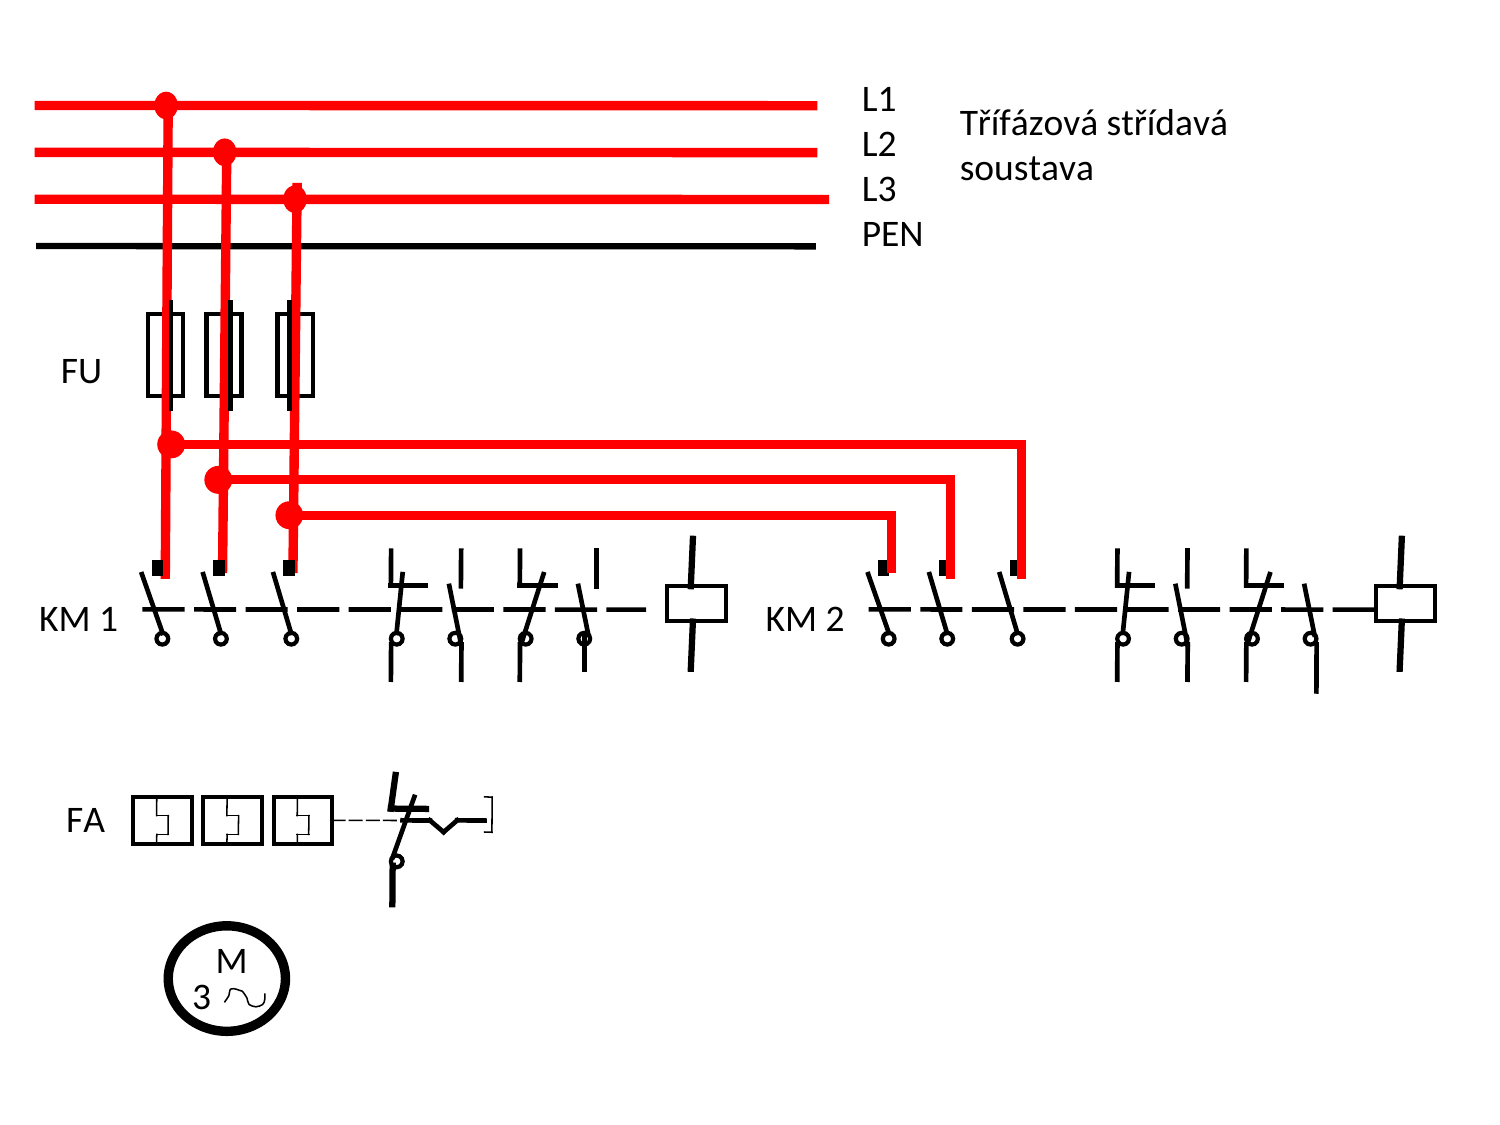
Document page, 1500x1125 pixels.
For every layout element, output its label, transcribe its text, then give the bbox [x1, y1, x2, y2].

text_box [1011, 634, 1024, 645]
text_box [156, 633, 169, 645]
text_box [132, 796, 167, 844]
text_box [1011, 562, 1017, 575]
text_box KM 1 [24, 586, 134, 647]
text_box [215, 562, 223, 575]
text_box [173, 314, 183, 397]
text_box [159, 432, 184, 457]
text_box [228, 796, 262, 844]
text_box [168, 931, 200, 1007]
text_box [1117, 633, 1129, 645]
text_box [941, 633, 954, 645]
text_box [233, 314, 242, 397]
text_box 3 [177, 964, 253, 1025]
text_box M [200, 928, 263, 990]
text_box [277, 503, 301, 528]
text_box [285, 633, 298, 645]
text_box [215, 140, 235, 165]
text_box [215, 633, 227, 645]
text_box [285, 187, 305, 211]
text_box [390, 633, 403, 645]
text_box [156, 93, 176, 118]
text_box M [221, 955, 227, 964]
text_box [879, 562, 888, 575]
text_box [1175, 632, 1184, 645]
text_box [273, 796, 308, 844]
text_box L1 L2 L3 PEN [847, 66, 939, 262]
text_box [667, 586, 726, 622]
text_box [941, 562, 946, 575]
text_box [206, 314, 220, 397]
text_box M [236, 955, 241, 964]
text_box KM 2 [750, 586, 860, 647]
text_box [147, 314, 162, 397]
text_box [882, 633, 895, 645]
text_box [1376, 586, 1435, 622]
text_box [300, 314, 313, 397]
text_box [285, 562, 293, 575]
text_box [199, 937, 286, 1032]
text_box Třífázová střídavá soustava [945, 90, 1306, 196]
text_box [524, 633, 532, 645]
text_box FA [51, 786, 121, 848]
text_box [153, 562, 162, 575]
text_box [158, 796, 192, 844]
text_box [1304, 632, 1317, 645]
text_box [277, 314, 287, 397]
text_box [203, 796, 237, 844]
text_box [390, 855, 403, 868]
text_box [449, 632, 458, 645]
text_box [206, 467, 230, 492]
text_box FU [46, 337, 117, 399]
text_box [1250, 633, 1258, 645]
text_box [578, 633, 582, 644]
text_box [299, 796, 333, 844]
